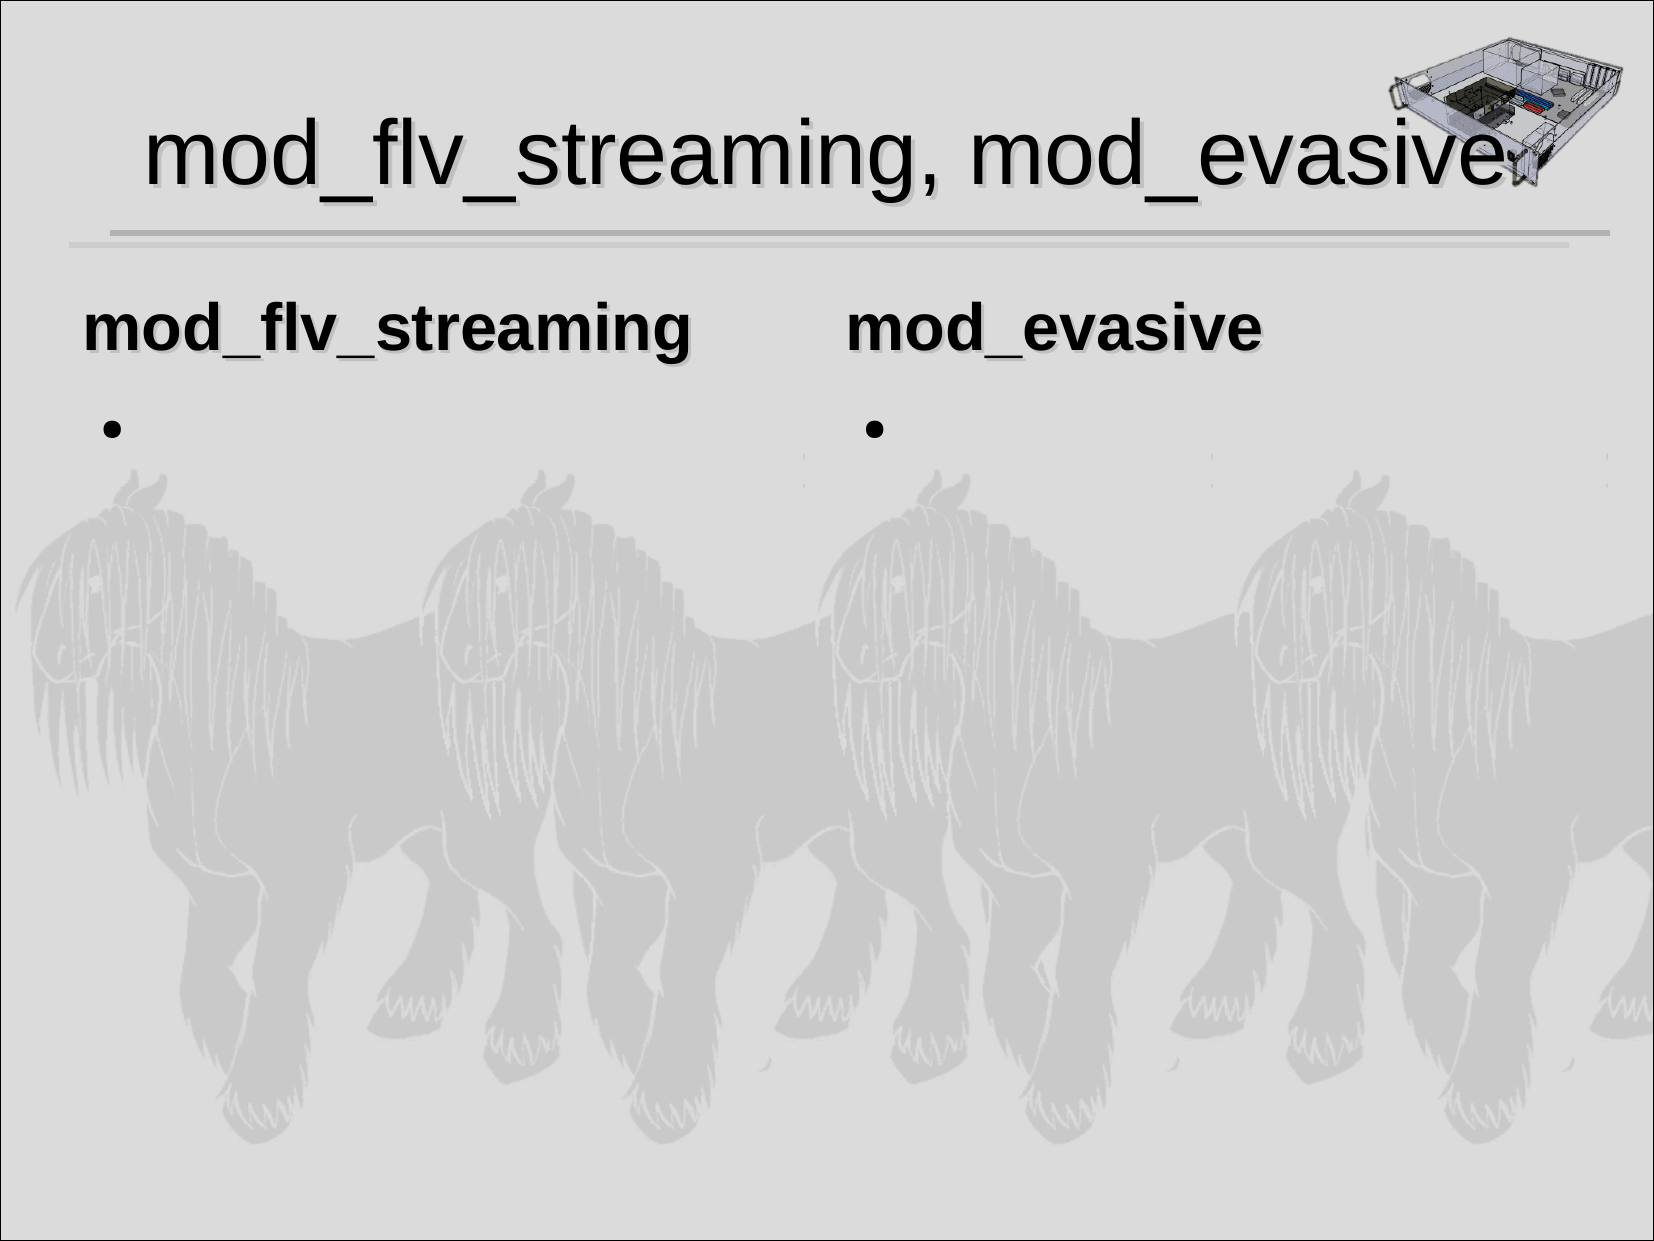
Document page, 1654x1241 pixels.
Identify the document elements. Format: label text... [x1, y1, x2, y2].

picture [1387, 36, 1624, 188]
list mod_flv_streaming [82, 290, 809, 1109]
title mod_flv_streaming, mod_evasive [82, 49, 1571, 257]
list mod_evasive [845, 290, 1572, 1094]
